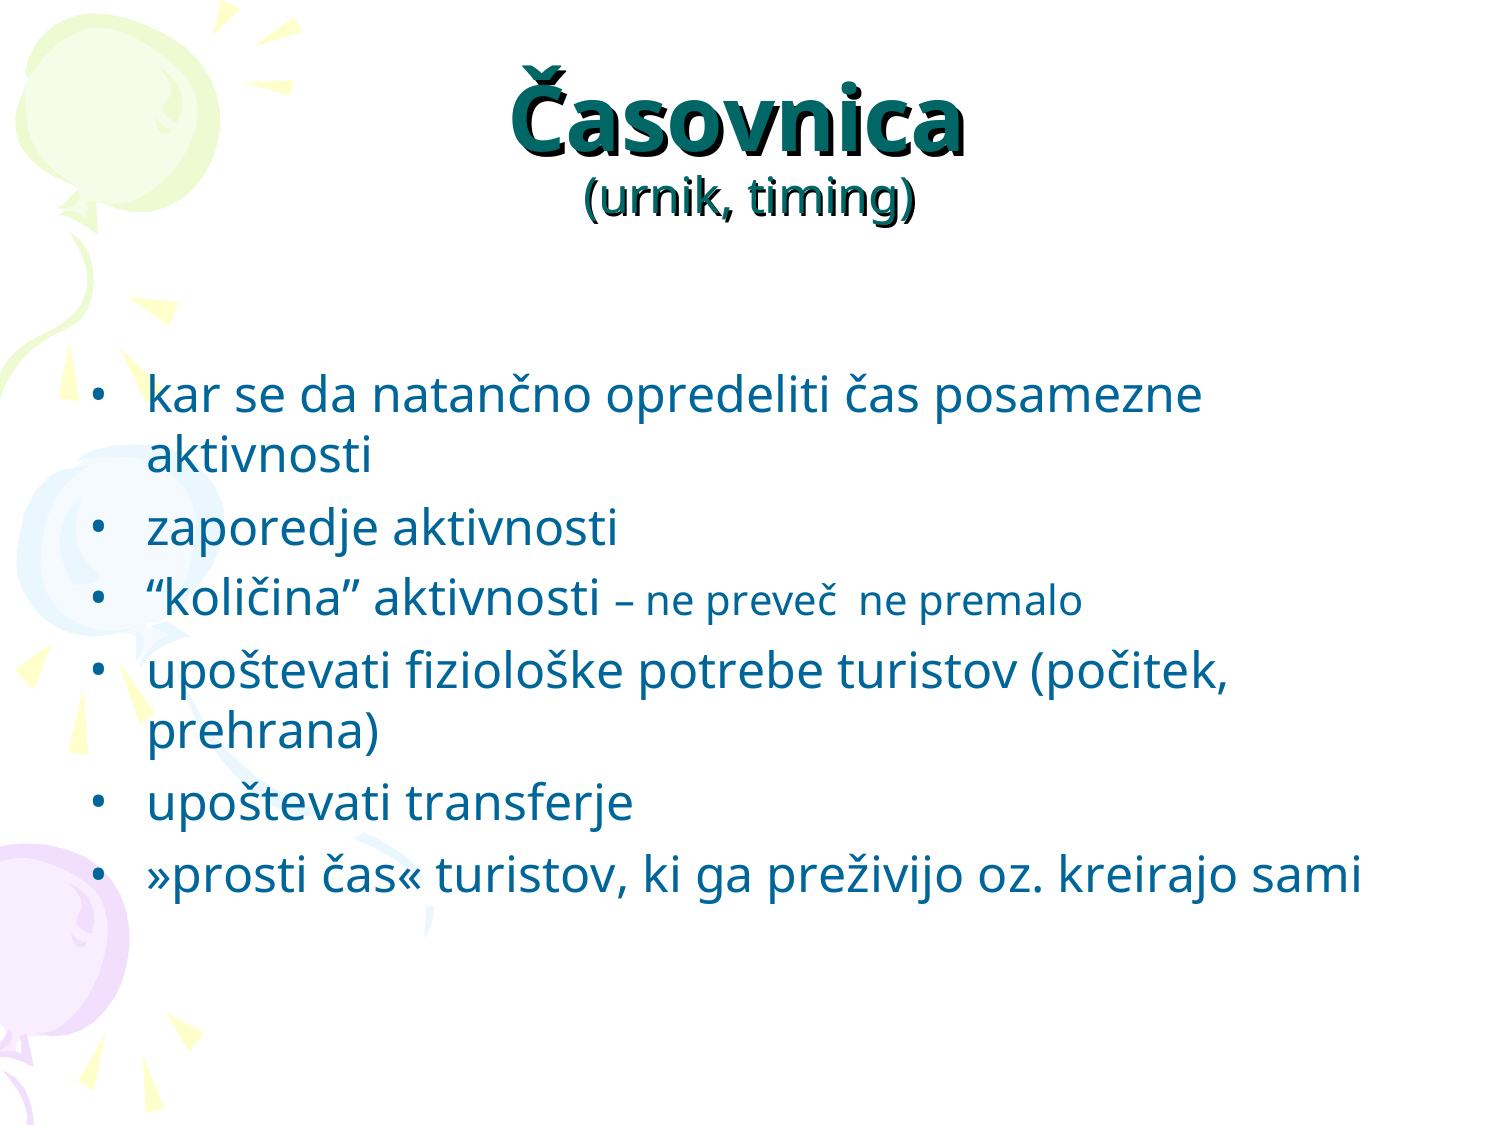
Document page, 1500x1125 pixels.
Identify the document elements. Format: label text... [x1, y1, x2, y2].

title Časovnica (urnik, timing) [72, 16, 1426, 233]
list kar se da natančno opredeliti čas posamezne aktivnosti zaporedje aktivnosti “količina” aktivnosti – ne preveč ne premalo upoštevati fiziološke potrebe turistov (počitek, prehrana) upoštevati transferje »prosti čas« turistov, ki ga preživijo oz. kreirajo sami [75, 262, 1426, 994]
